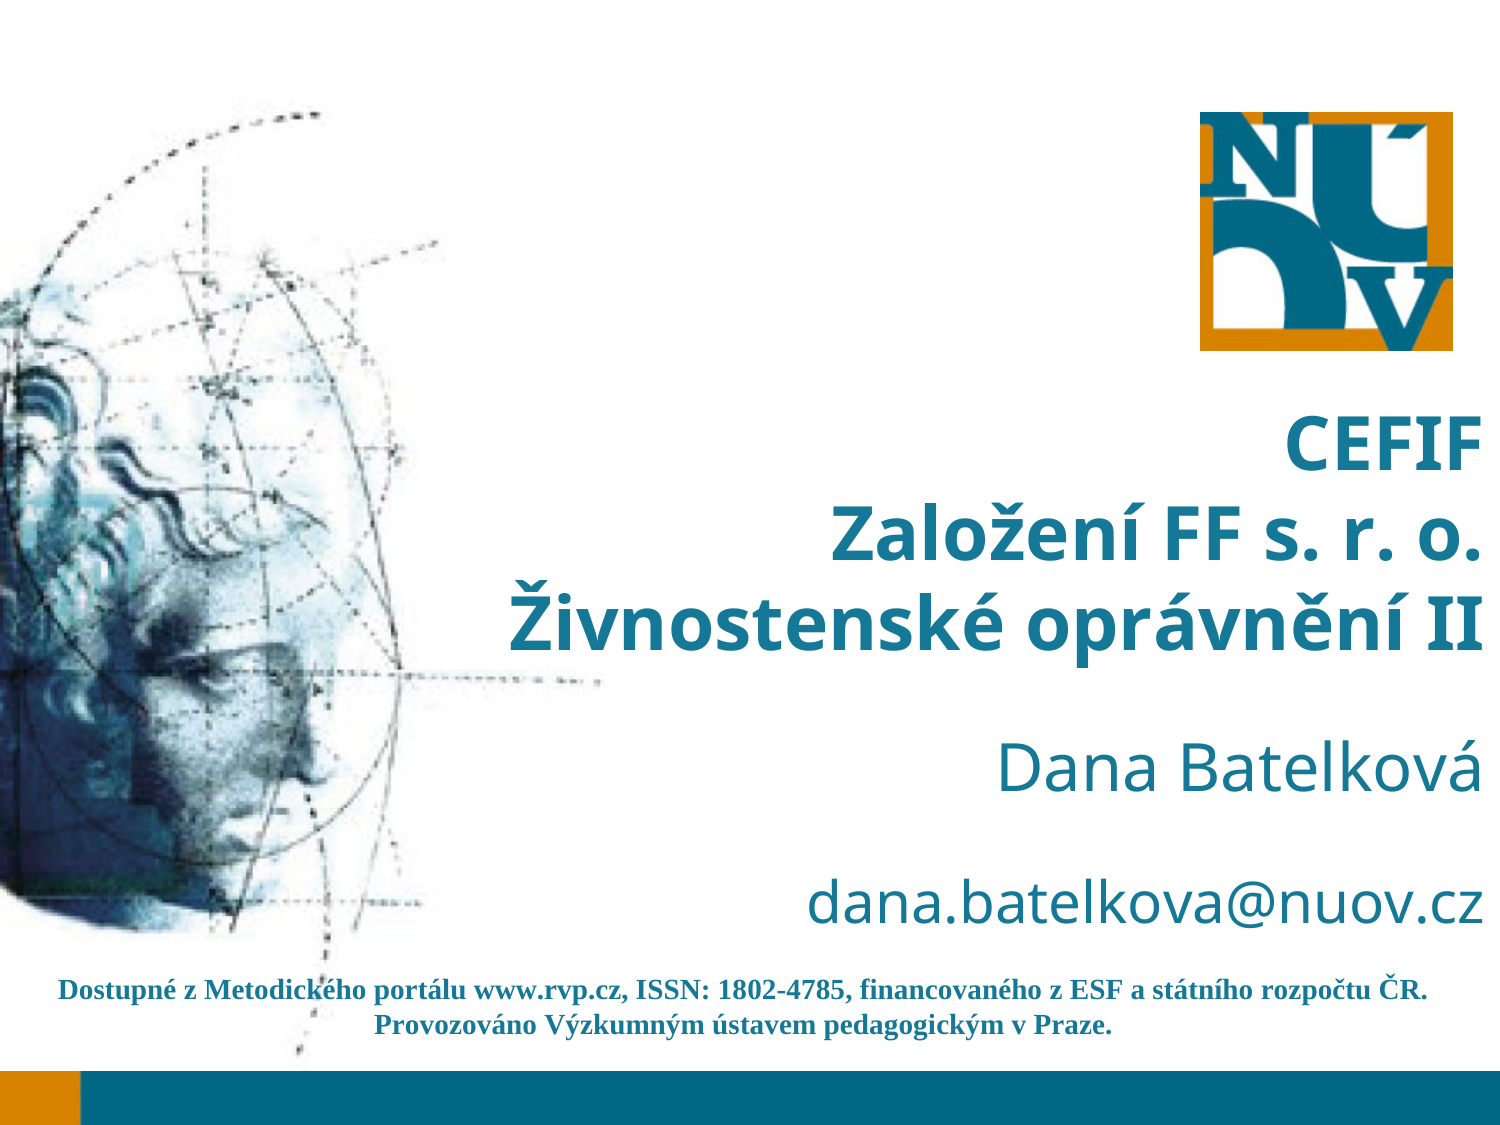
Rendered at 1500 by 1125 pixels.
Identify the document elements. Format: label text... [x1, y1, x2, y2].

text_box CEFIF Založení FF s. r. o. Živnostenské oprávnění II Dana Batelková dana.batelkova@nuov.cz [349, 387, 1500, 943]
text_box [1200, 112, 1453, 352]
text_box Dostupné z Metodického portálu www.rvp.cz, ISSN: 1802-4785, financovaného z ESF a státního rozpočtu ČR. Provozováno Výzkumným ústavem pedagogickým v Praze. [37, 962, 1450, 1051]
text_box [0, 99, 1500, 1125]
